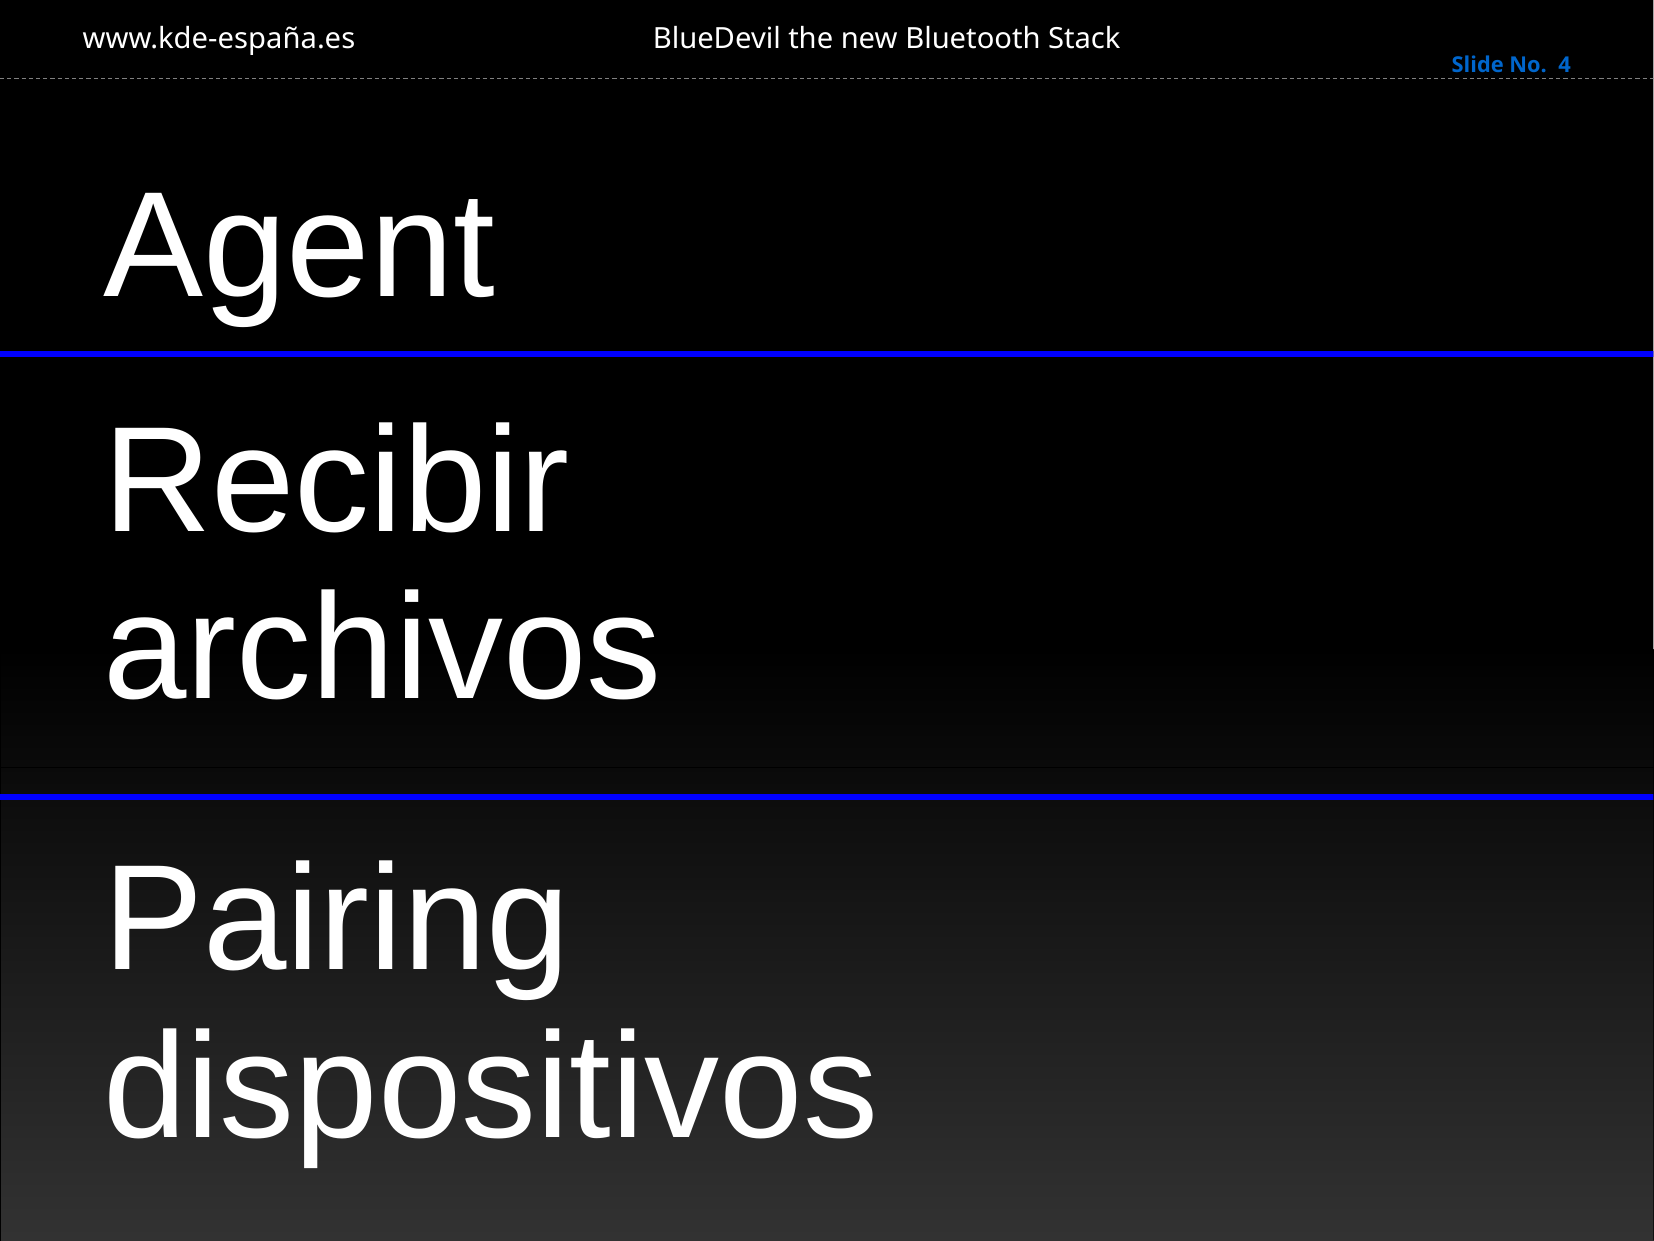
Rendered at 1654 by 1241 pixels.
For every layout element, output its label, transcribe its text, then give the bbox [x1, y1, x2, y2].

text_box Recibir archivos [88, 388, 739, 739]
text_box Agent [88, 153, 798, 336]
text_box Pairing dispositivos [88, 826, 916, 1182]
